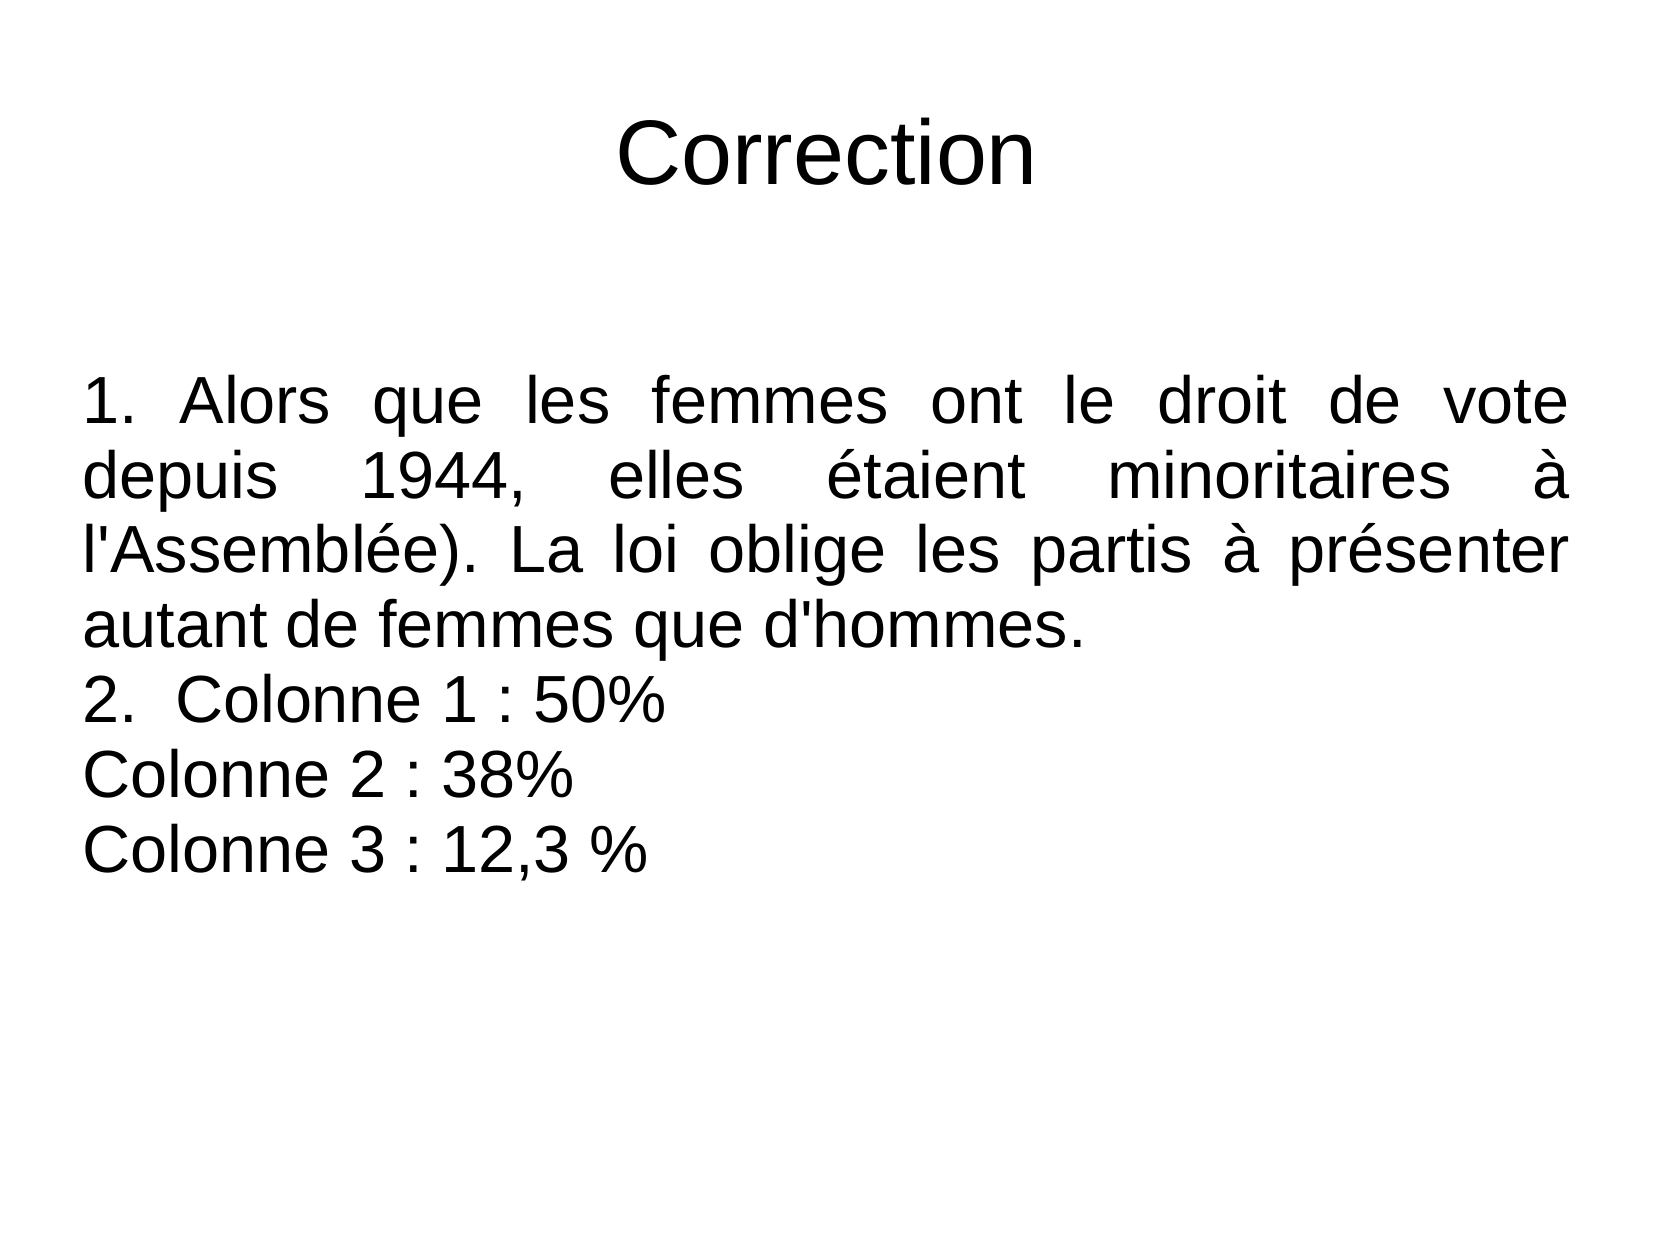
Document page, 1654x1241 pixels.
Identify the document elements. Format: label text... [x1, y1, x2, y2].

subtitle 1. Alors que les femmes ont le droit de vote depuis 1944, elles étaient minoritaires à l'Assemblée). La loi oblige les partis à présenter autant de femmes que d'hommes. 2. Colonne 1 : 50% Colonne 2 : 38% Colonne 3 : 12,3 % [82, 297, 1571, 1102]
title Correction [82, 56, 1571, 250]
